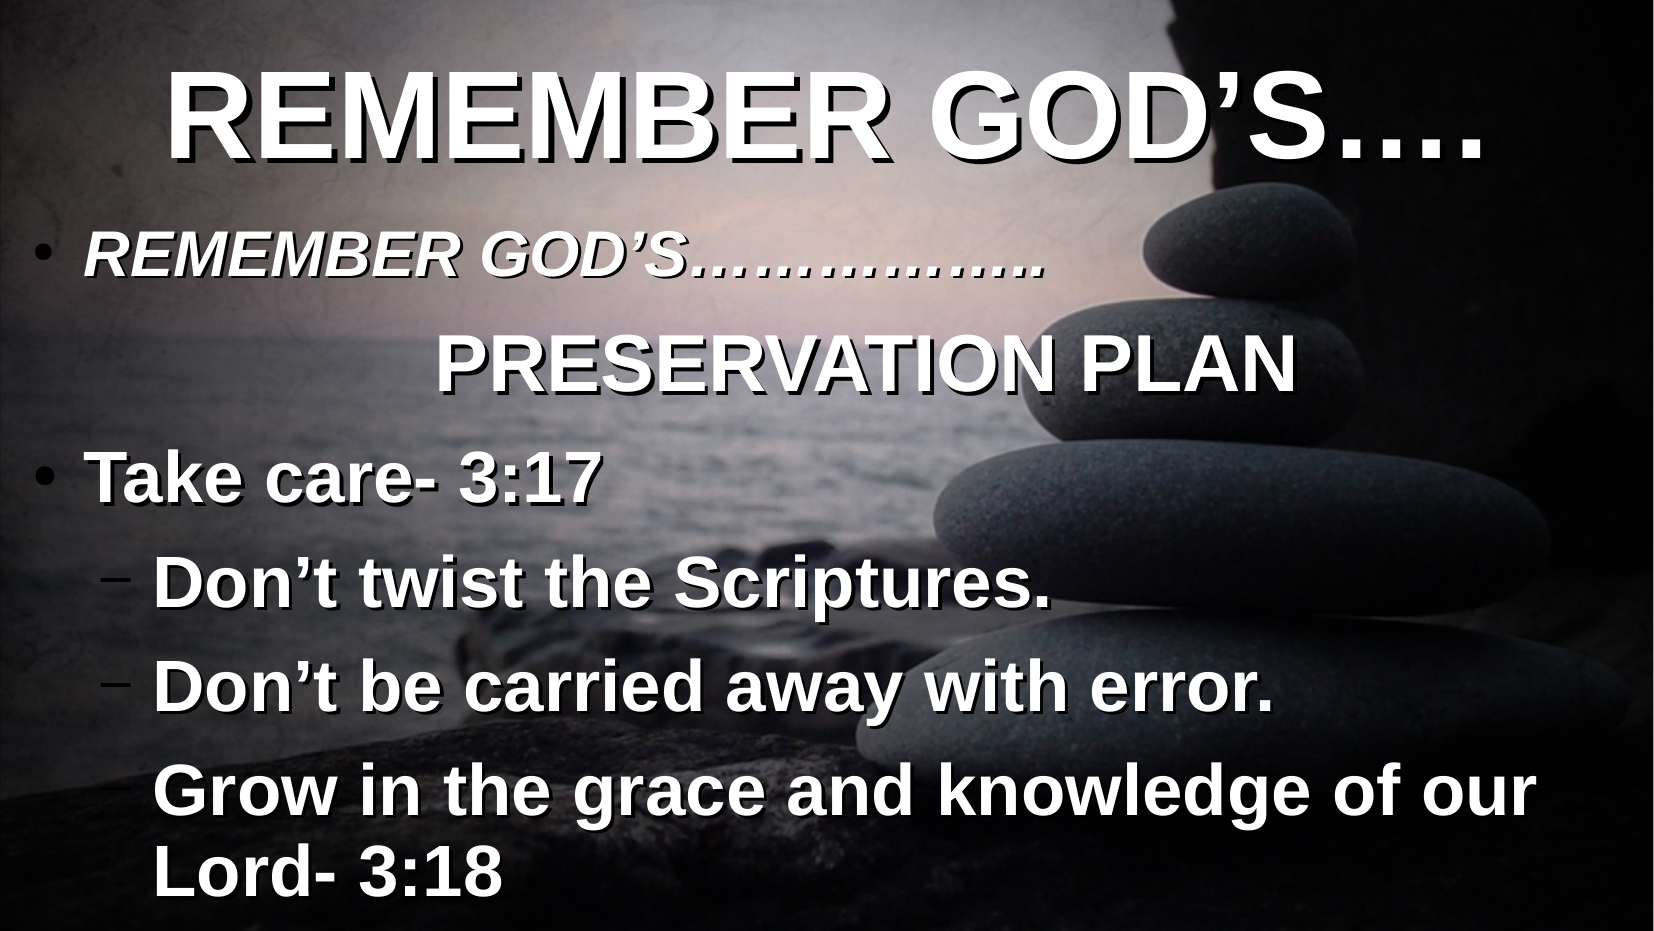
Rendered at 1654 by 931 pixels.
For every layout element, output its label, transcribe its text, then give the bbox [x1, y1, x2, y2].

picture [0, 0, 1654, 931]
title REMEMBER GOD’S…. [82, 37, 1571, 193]
list REMEMBER GOD’S…………….. PRESERVATION PLAN Take care- 3:17 Don’t twist the Scriptures. Don’t be carried away with error. Grow in the grace and knowledge of our Lord- 3:18 [15, 217, 1651, 916]
